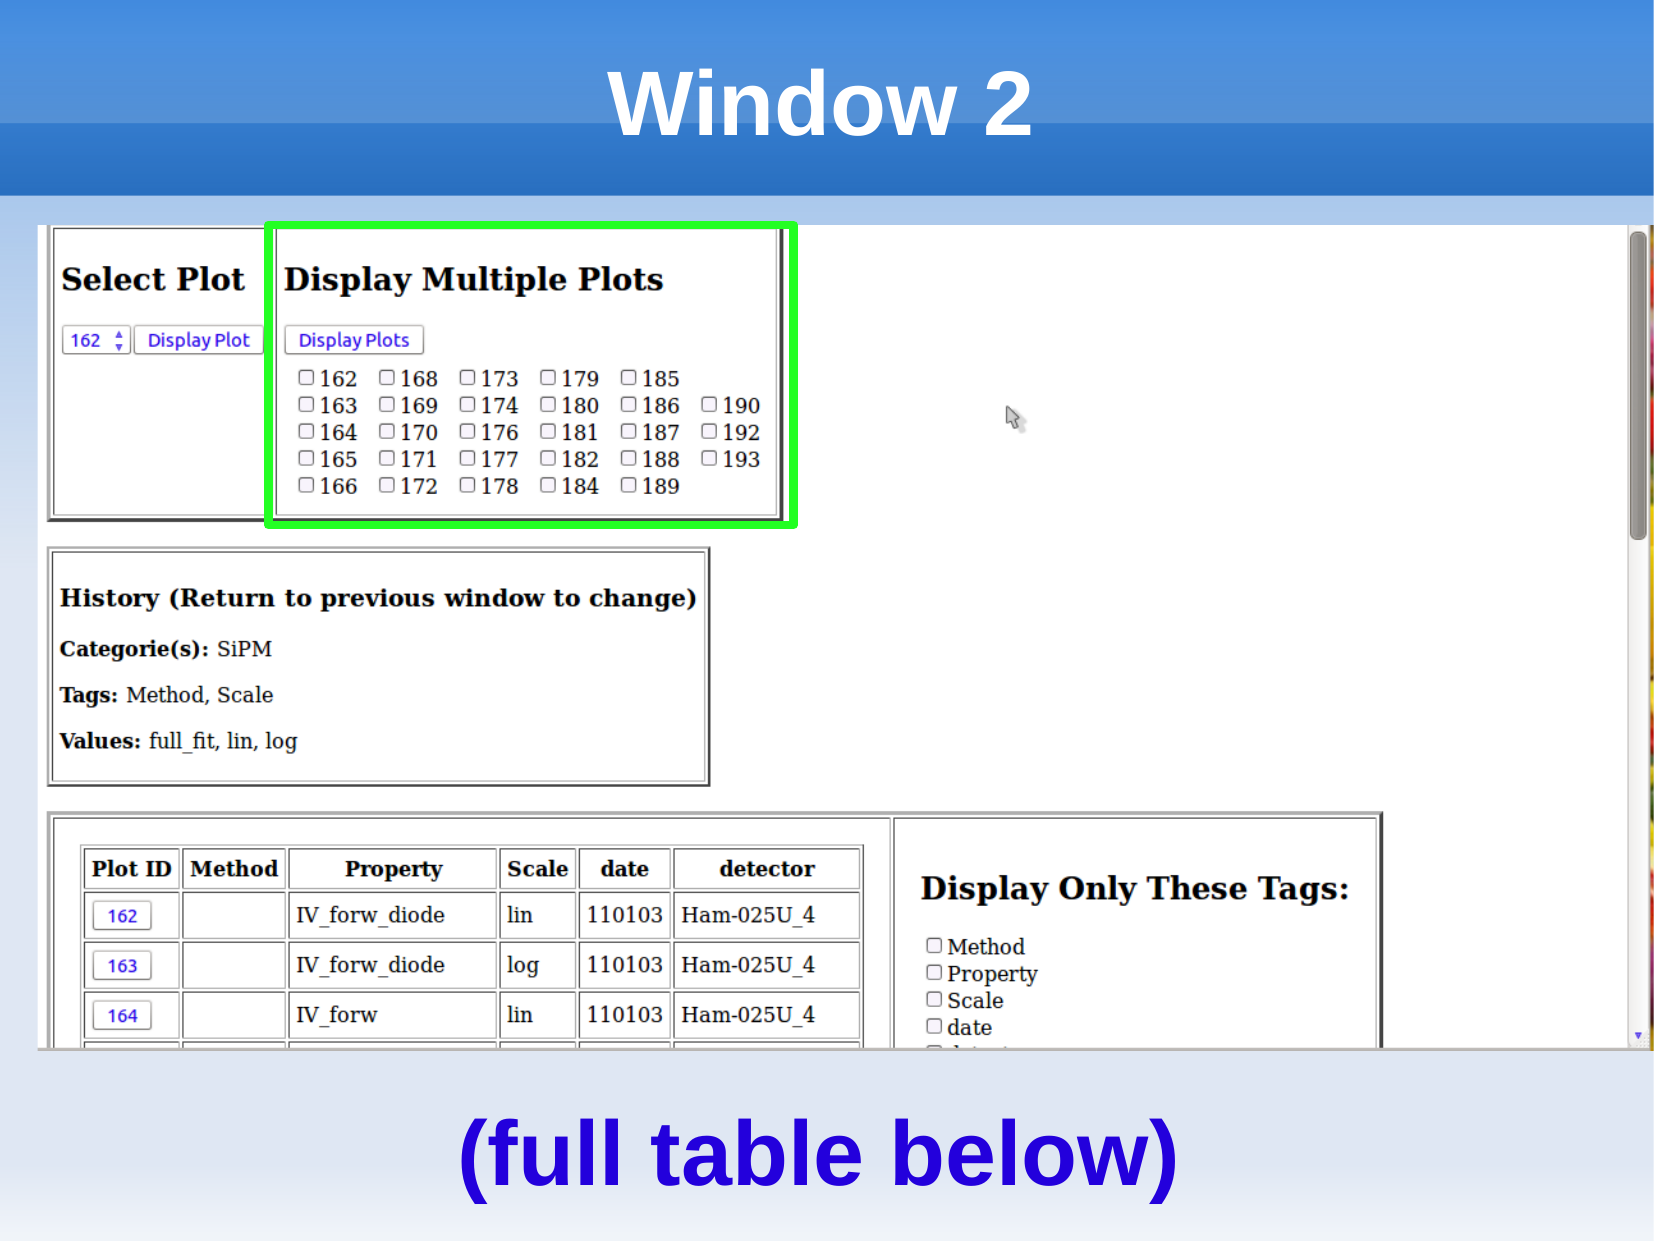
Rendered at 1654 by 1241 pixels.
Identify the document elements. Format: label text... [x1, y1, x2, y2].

title Window 2 [76, 0, 1566, 208]
picture [0, 0, 1654, 1241]
title (full table below) [75, 1051, 1564, 1241]
